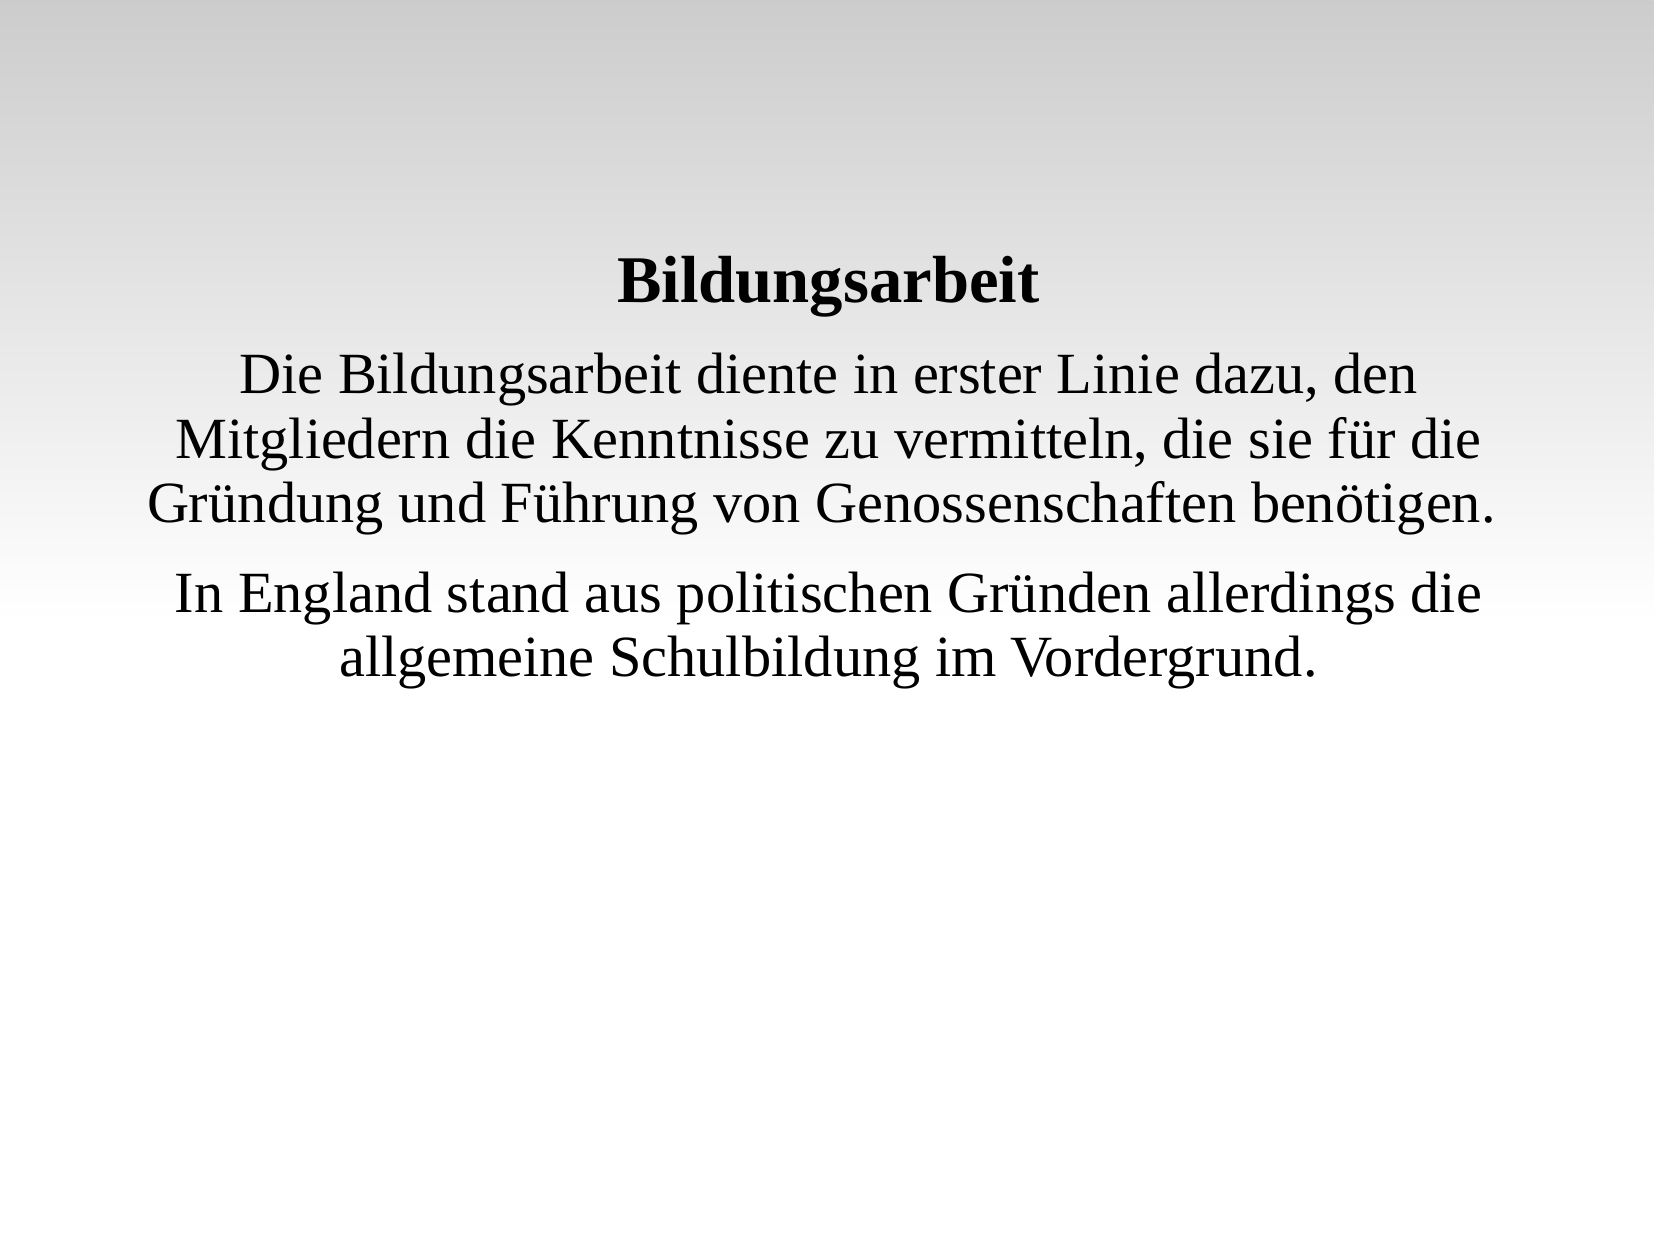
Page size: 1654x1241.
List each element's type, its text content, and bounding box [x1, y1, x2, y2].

text_box Bildungsarbeit Die Bildungsarbeit diente in erster Linie dazu, den Mitgliedern die Kenntnisse zu vermitteln, die sie für die Gründung und Führung von Genossenschaften benötigen. In England stand aus politischen Gründen allerdings die allgemeine Schulbildung im Vordergrund. [90, 235, 1568, 745]
